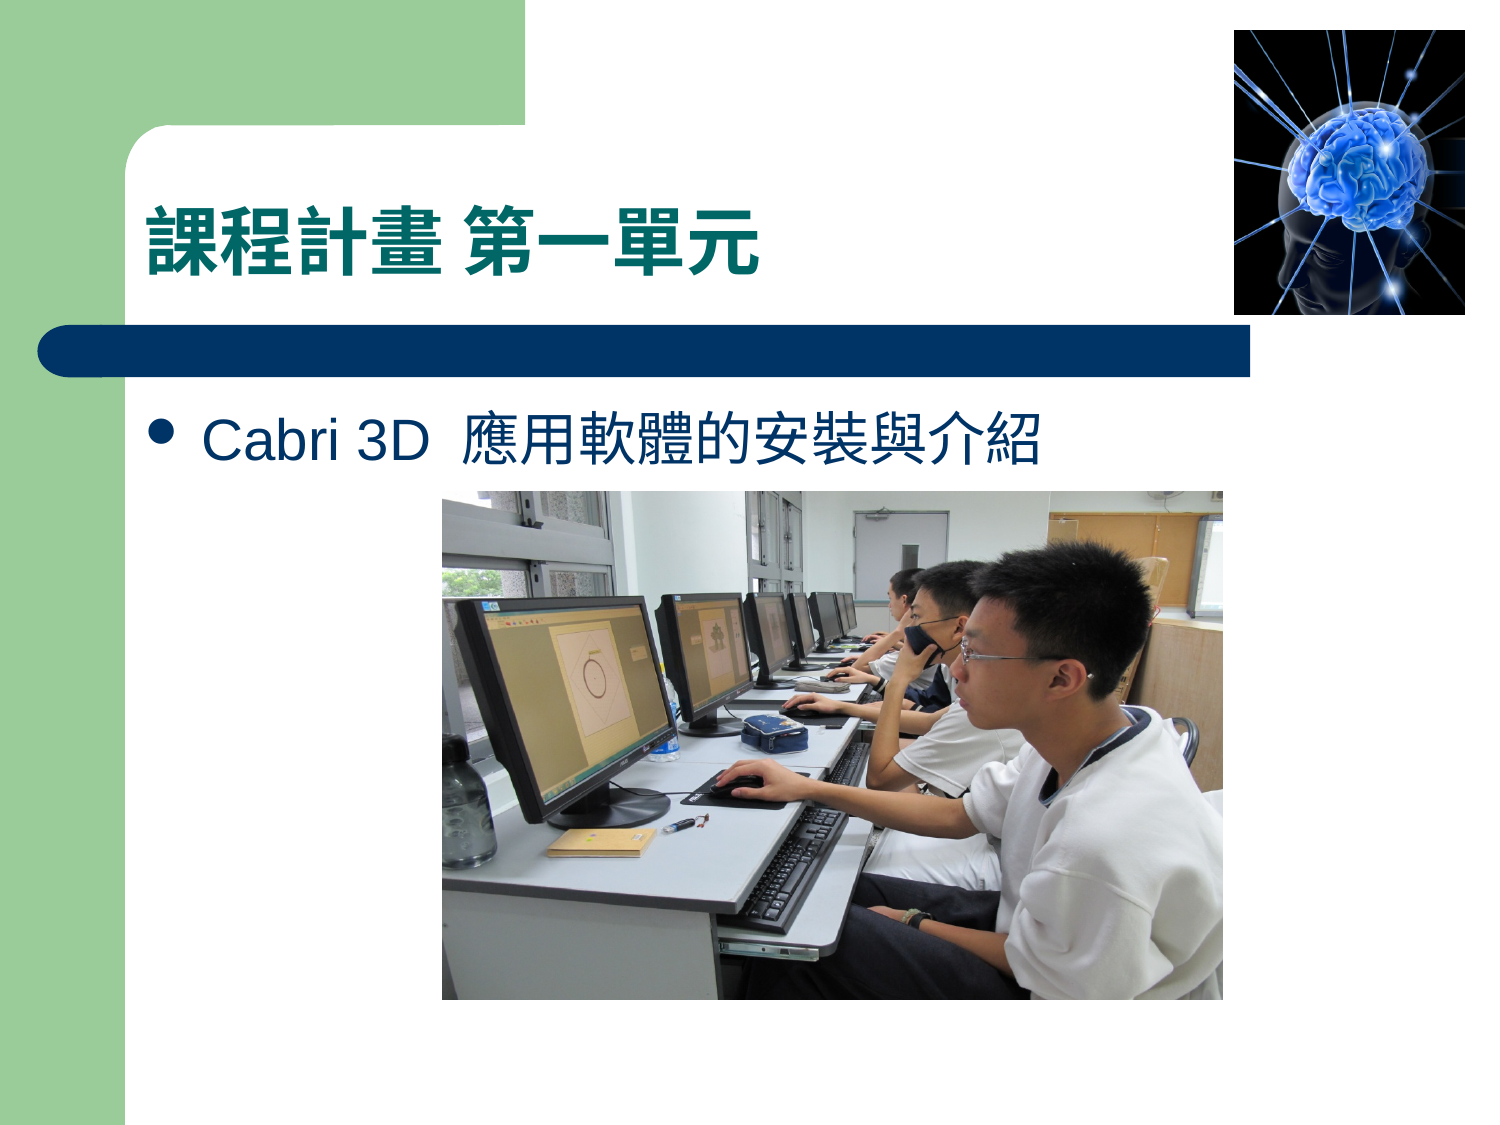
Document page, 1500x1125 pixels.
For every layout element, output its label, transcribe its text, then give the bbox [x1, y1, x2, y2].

picture [442, 491, 1223, 1000]
title 課程計畫 第一單元 [136, 136, 1234, 301]
list Cabri 3D 應用軟體的安裝與介紹 [137, 387, 1400, 999]
picture [1234, 30, 1465, 315]
